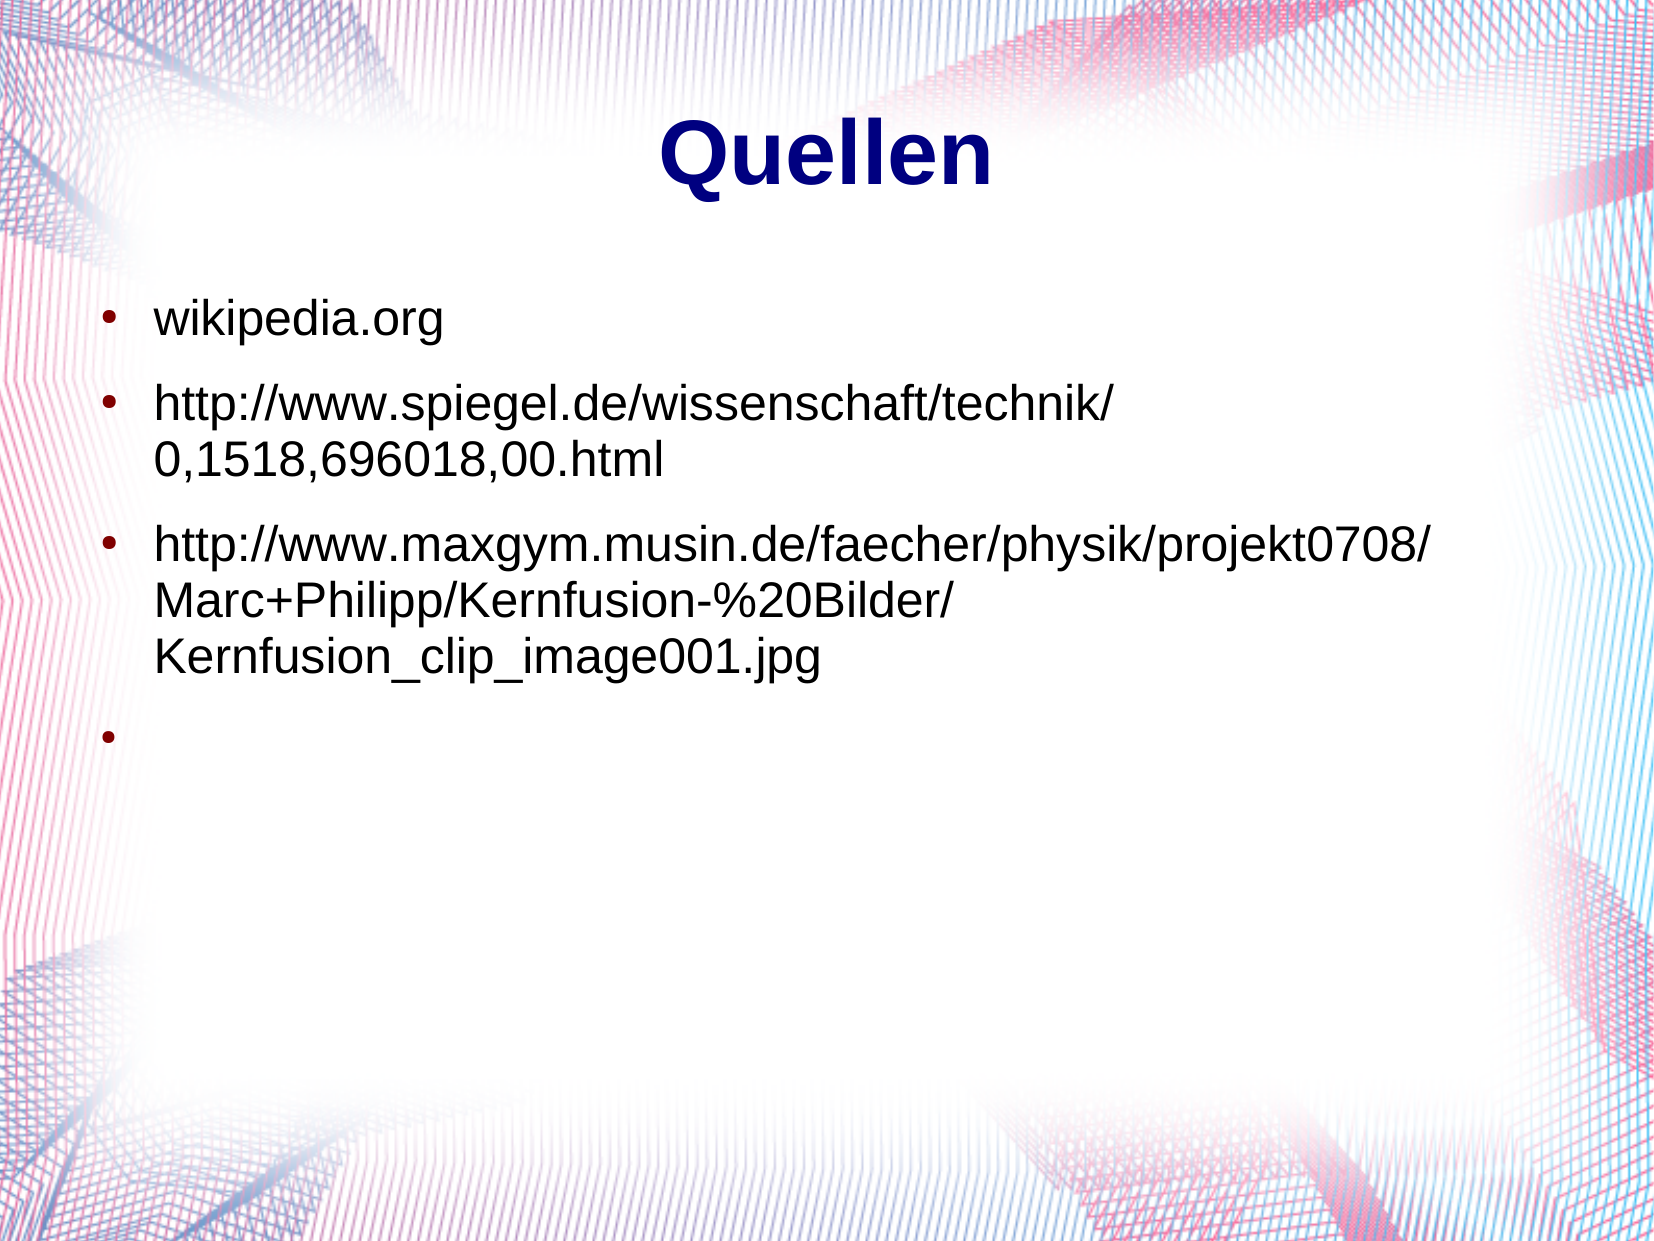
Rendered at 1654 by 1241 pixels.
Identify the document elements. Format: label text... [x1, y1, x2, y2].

list wikipedia.org http://www.spiegel.de/wissenschaft/technik/0,1518,696018,00.html http://www.maxgym.musin.de/faecher/physik/projekt0708/Marc+Philipp/Kernfusion-%20Bilder/Kernfusion_clip_image001.jpg [82, 290, 1571, 1094]
picture [0, 0, 1654, 1241]
title Quellen [82, 56, 1571, 250]
